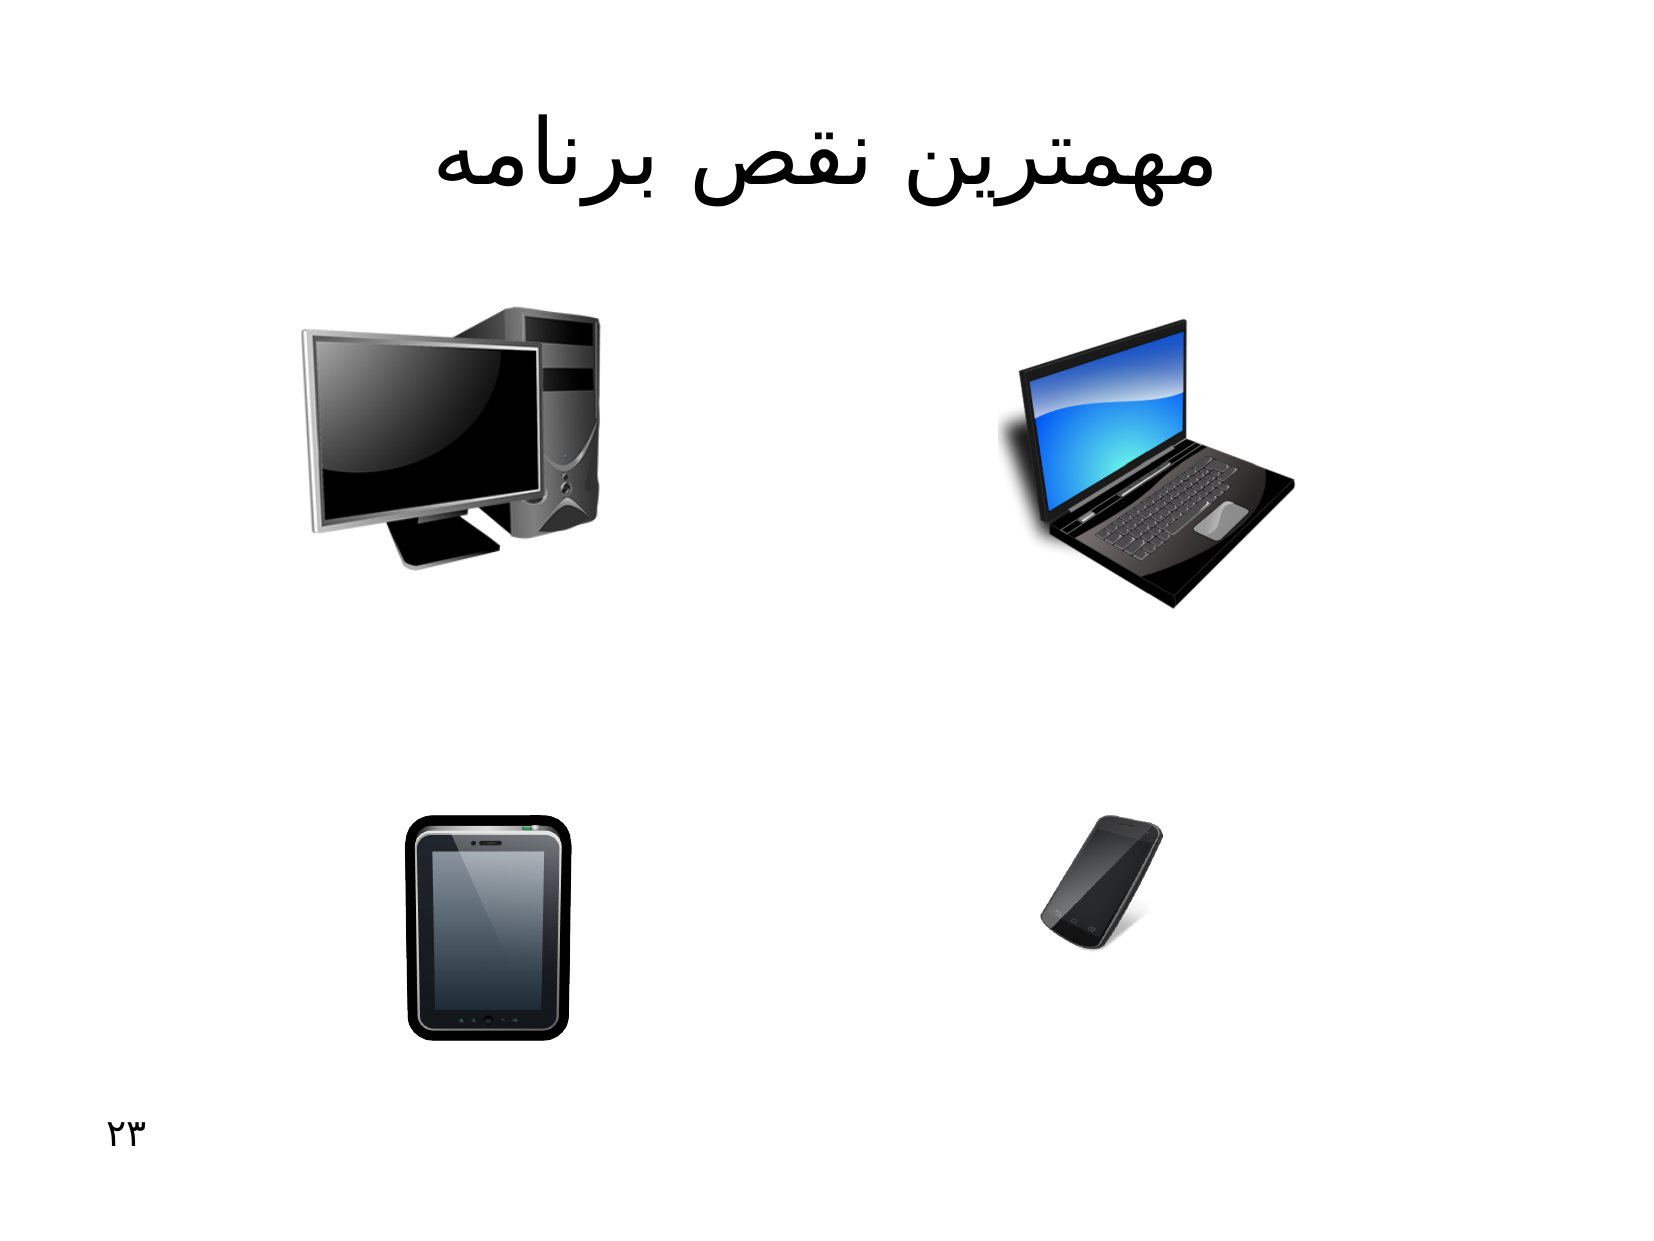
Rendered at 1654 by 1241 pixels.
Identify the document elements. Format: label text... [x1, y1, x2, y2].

picture [1025, 810, 1176, 961]
title مهمترین نقص برنامه [82, 49, 1571, 257]
picture [375, 815, 601, 1041]
picture [300, 284, 601, 586]
text_box ۲۳ [91, 1104, 168, 1175]
picture [998, 314, 1299, 616]
